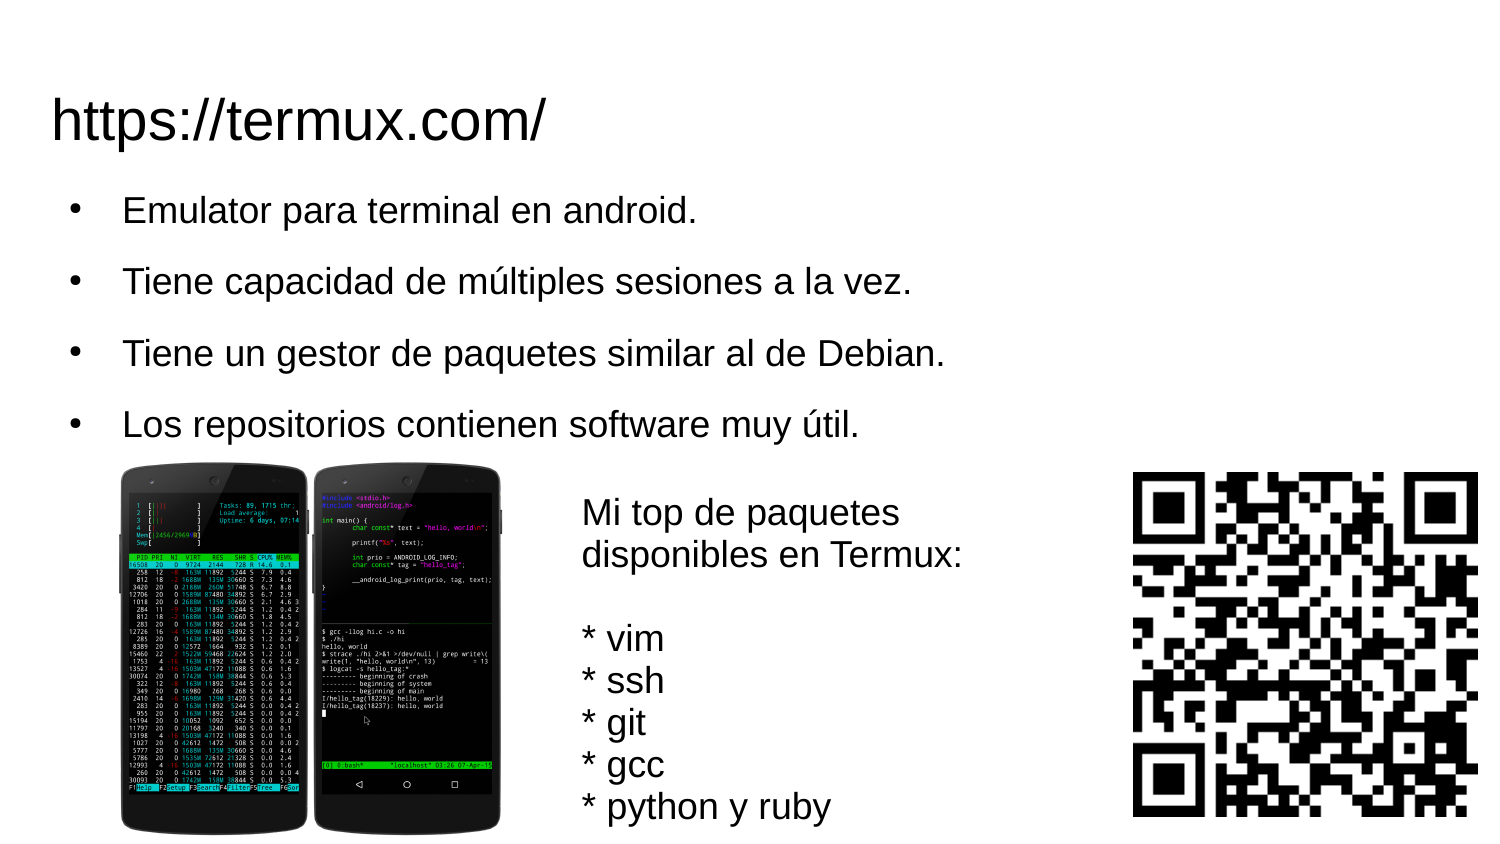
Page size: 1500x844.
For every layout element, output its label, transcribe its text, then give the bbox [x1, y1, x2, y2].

title https://termux.com/ [51, 72, 1449, 167]
picture [1133, 472, 1478, 817]
picture [118, 460, 310, 837]
picture [311, 460, 503, 837]
text_box Mi top de paquetes disponibles en Termux: * vim * ssh * git * gcc * python y ruby [566, 484, 1087, 835]
list Emulator para terminal en android. Tiene capacidad de múltiples sesiones a la vez. Tiene un gestor de paquetes similar al de Debian. Los repositorios contienen software muy útil. [51, 189, 1449, 750]
